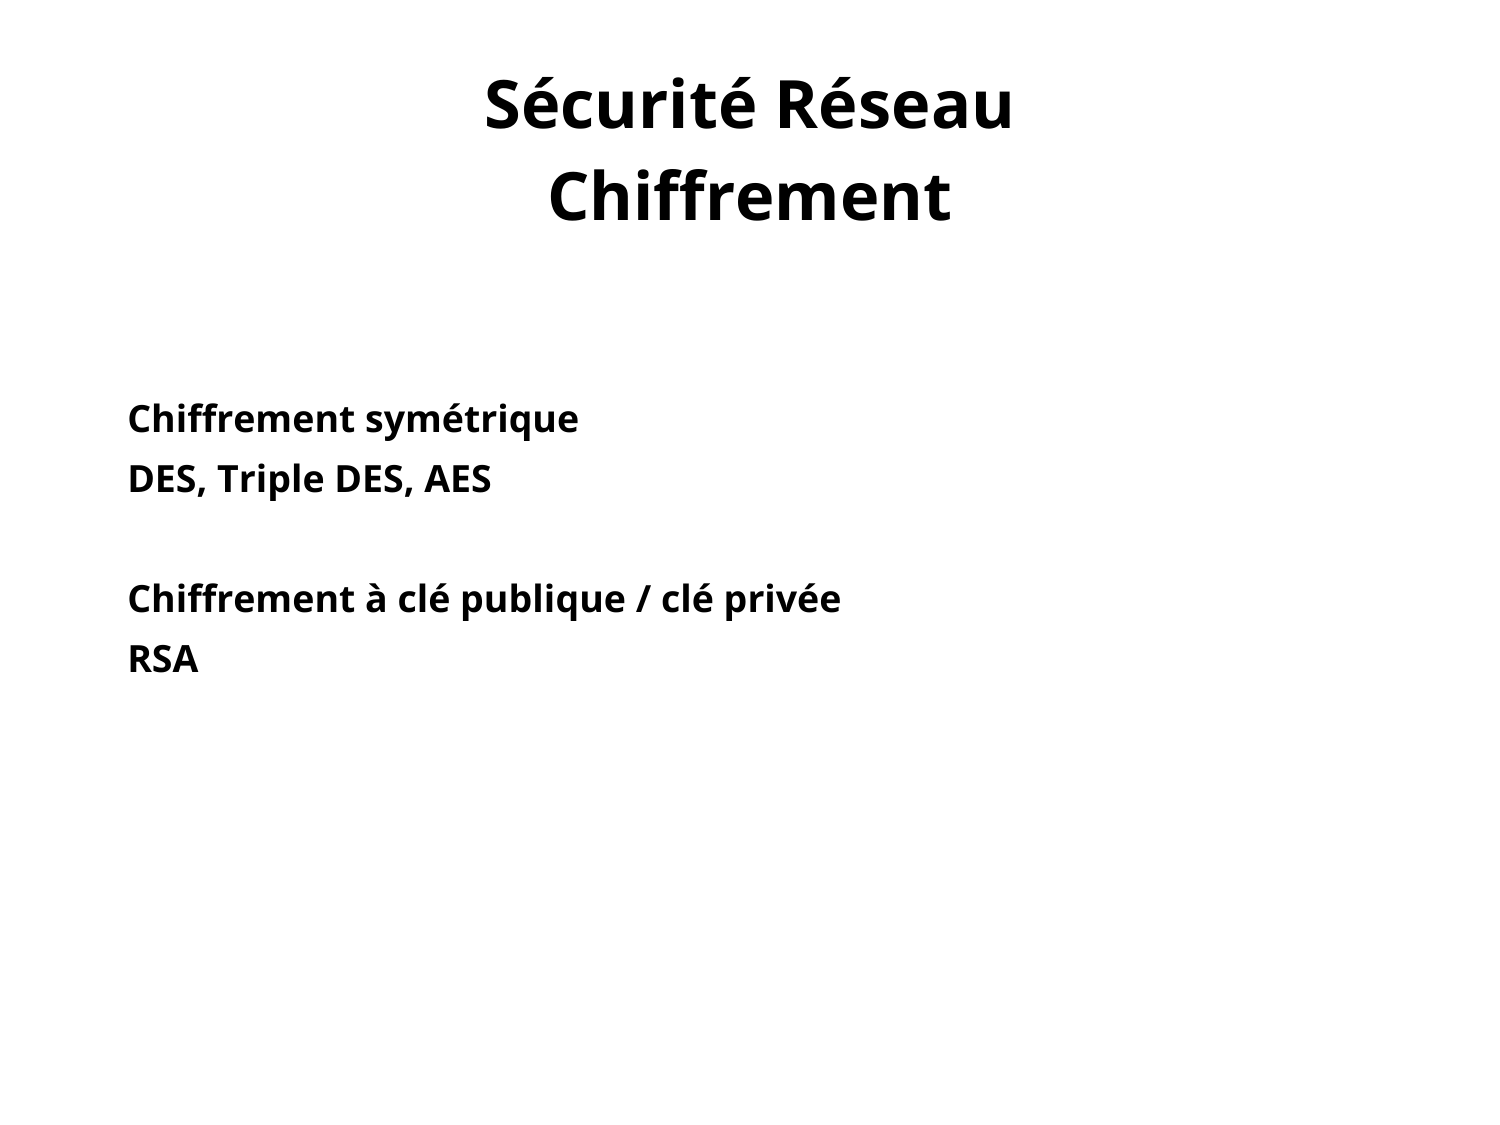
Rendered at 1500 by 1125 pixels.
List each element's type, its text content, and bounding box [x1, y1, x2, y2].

title Sécurité Réseau Chiffrement [112, 44, 1388, 324]
list Chiffrement symétrique DES, Triple DES, AES Chiffrement à clé publique / clé privée RSA [112, 324, 1388, 1001]
